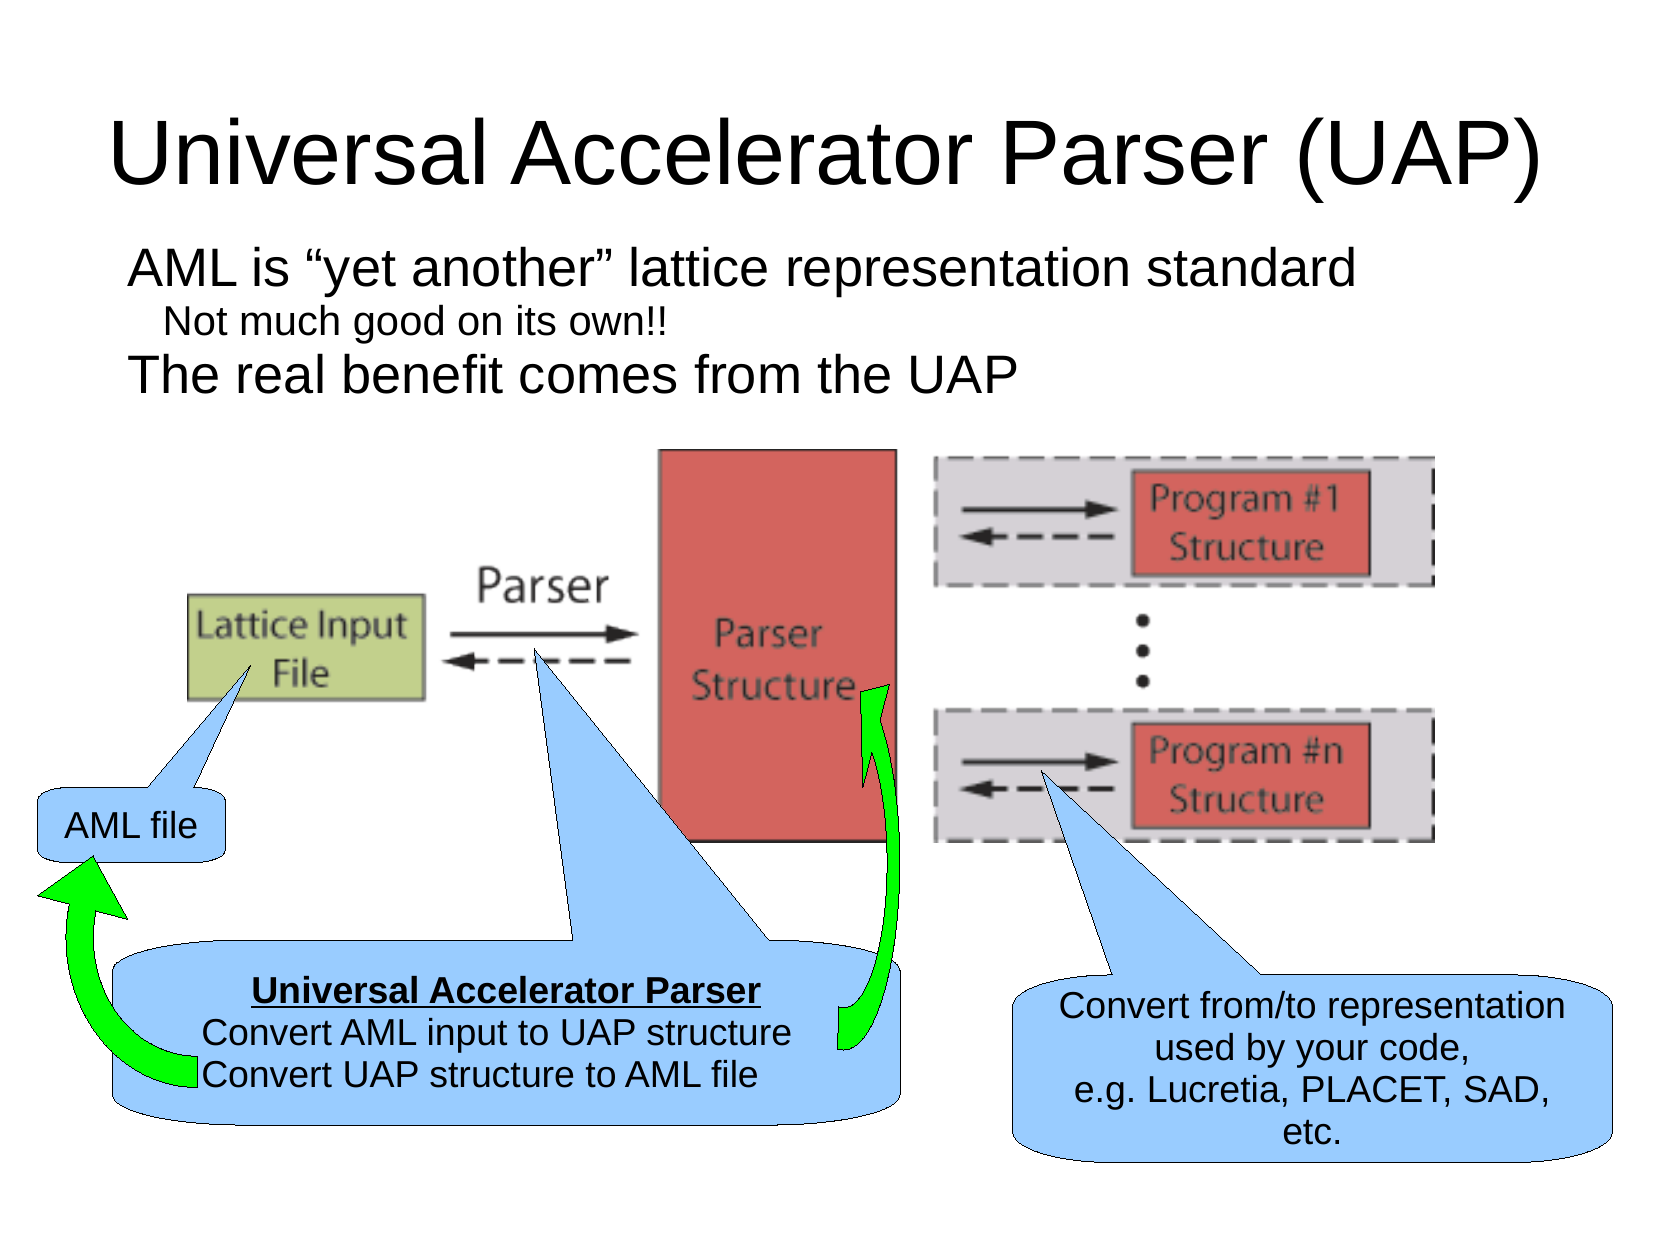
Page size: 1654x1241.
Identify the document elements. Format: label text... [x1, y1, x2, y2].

text_box AML is “yet another” lattice representation standard Not much good on its own!! The real benefit comes from the UAP [112, 230, 1463, 413]
text_box [37, 855, 198, 1088]
text_box [837, 684, 900, 1051]
text_box AML file [37, 665, 251, 863]
text_box Universal Accelerator Parser Convert AML input to UAP structure Convert UAP structure to AML file [112, 648, 901, 1126]
text_box Convert from/to representation used by your code, e.g. Lucretia, PLACET, SAD, etc. [1012, 770, 1613, 1163]
title Universal Accelerator Parser (UAP) [82, 49, 1571, 257]
picture [187, 449, 1435, 843]
